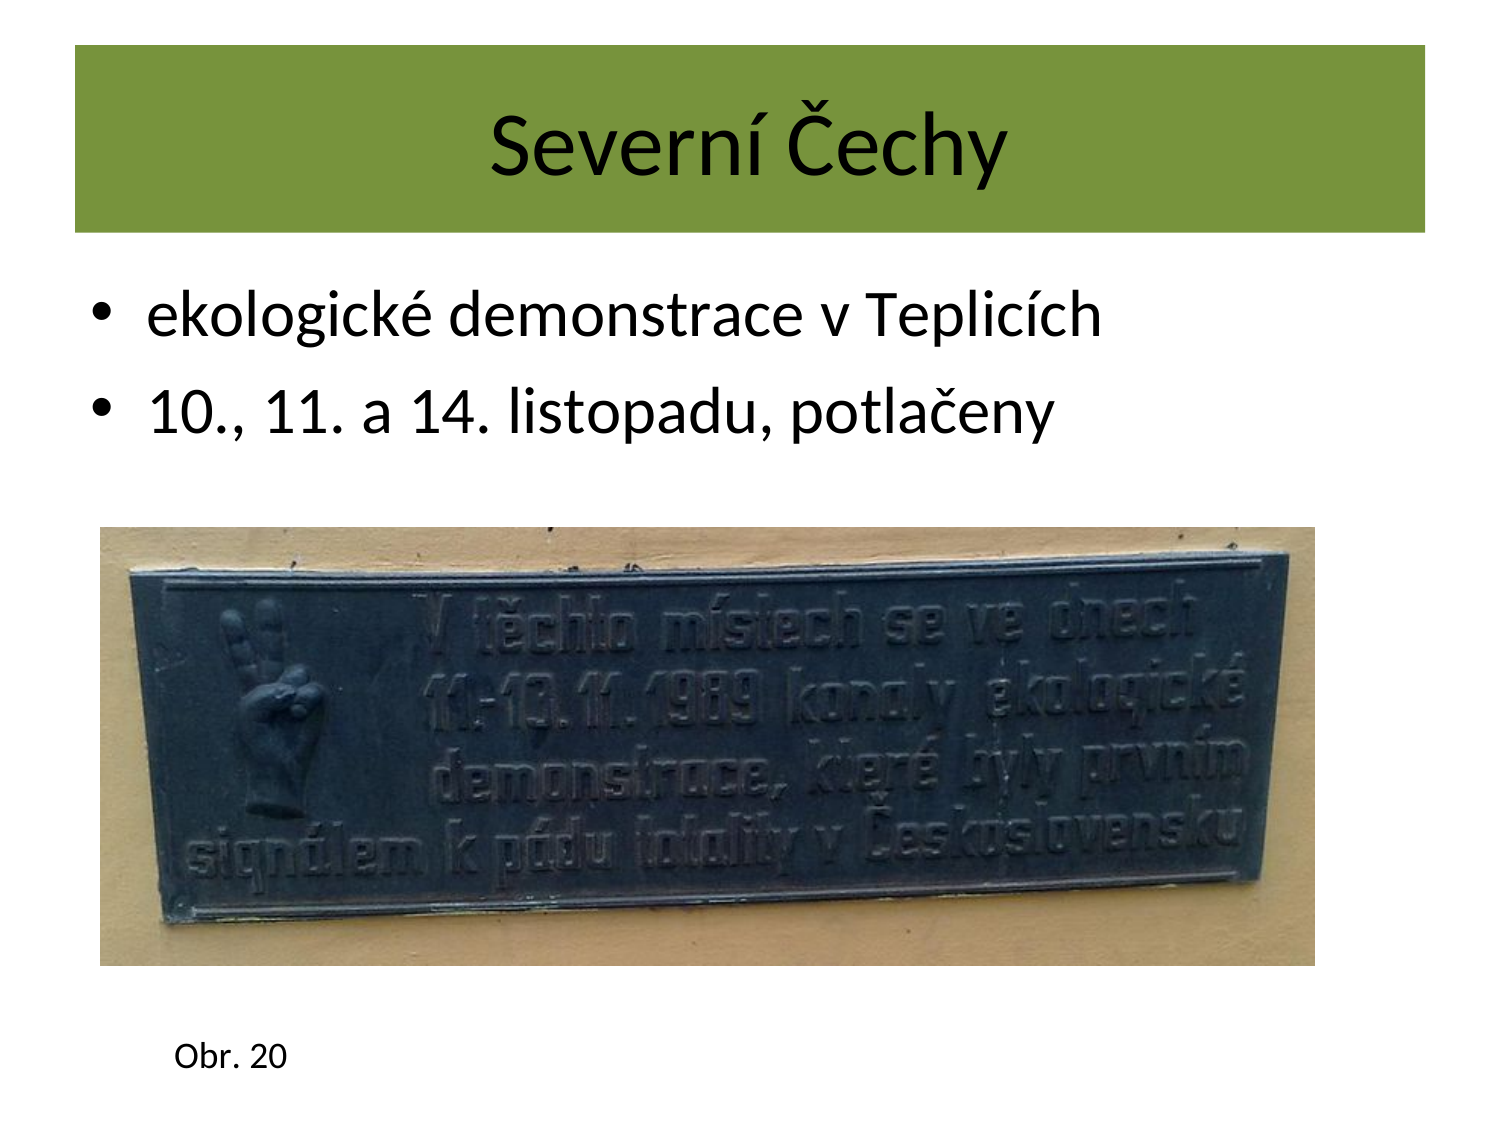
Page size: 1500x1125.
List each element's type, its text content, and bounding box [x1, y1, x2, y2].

picture [100, 527, 1315, 966]
list ekologické demonstrace v Teplicích 10., 11. a 14. listopadu, potlačeny [75, 262, 1426, 1006]
title Severní Čechy [75, 45, 1426, 233]
text_box Obr. 20 [159, 1023, 1141, 1084]
